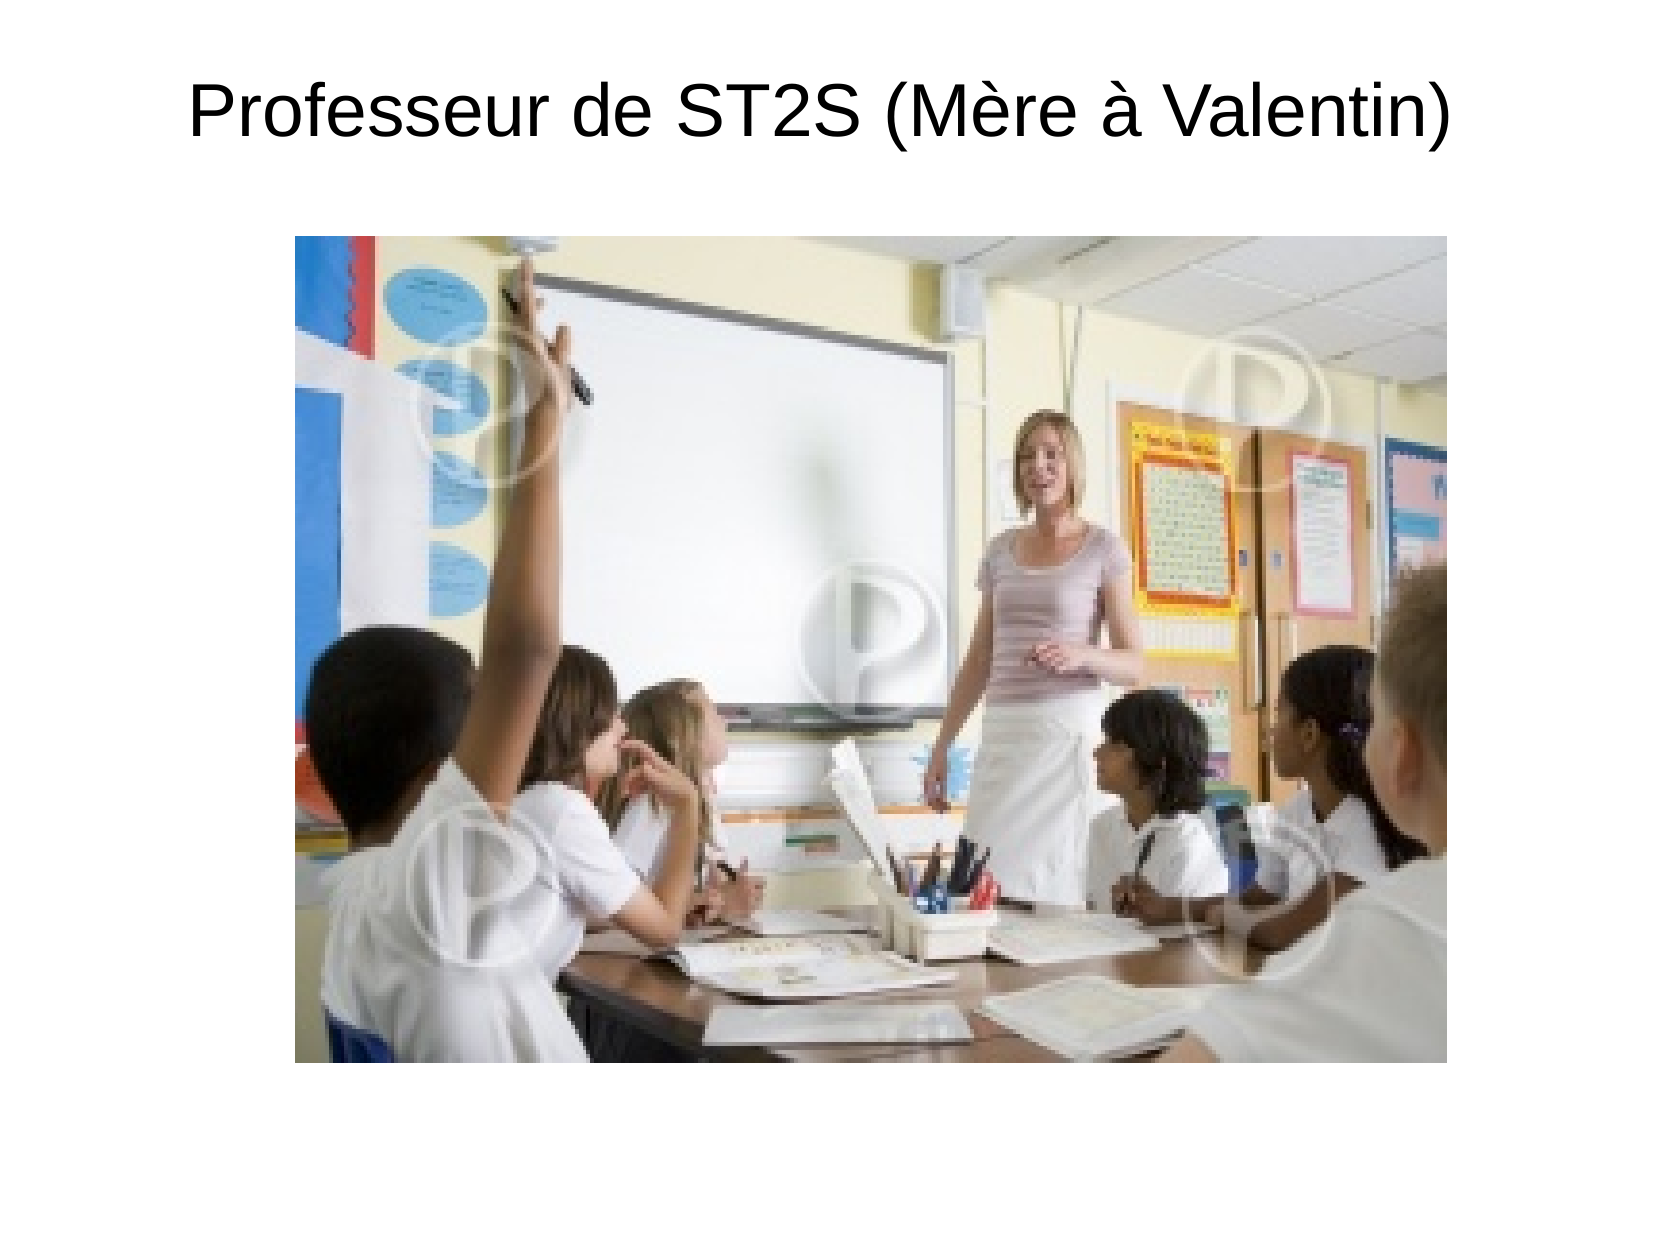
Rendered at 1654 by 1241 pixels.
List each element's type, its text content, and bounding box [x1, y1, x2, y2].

picture [295, 236, 1447, 1063]
title Professeur de ST2S (Mère à Valentin) [76, 14, 1565, 207]
